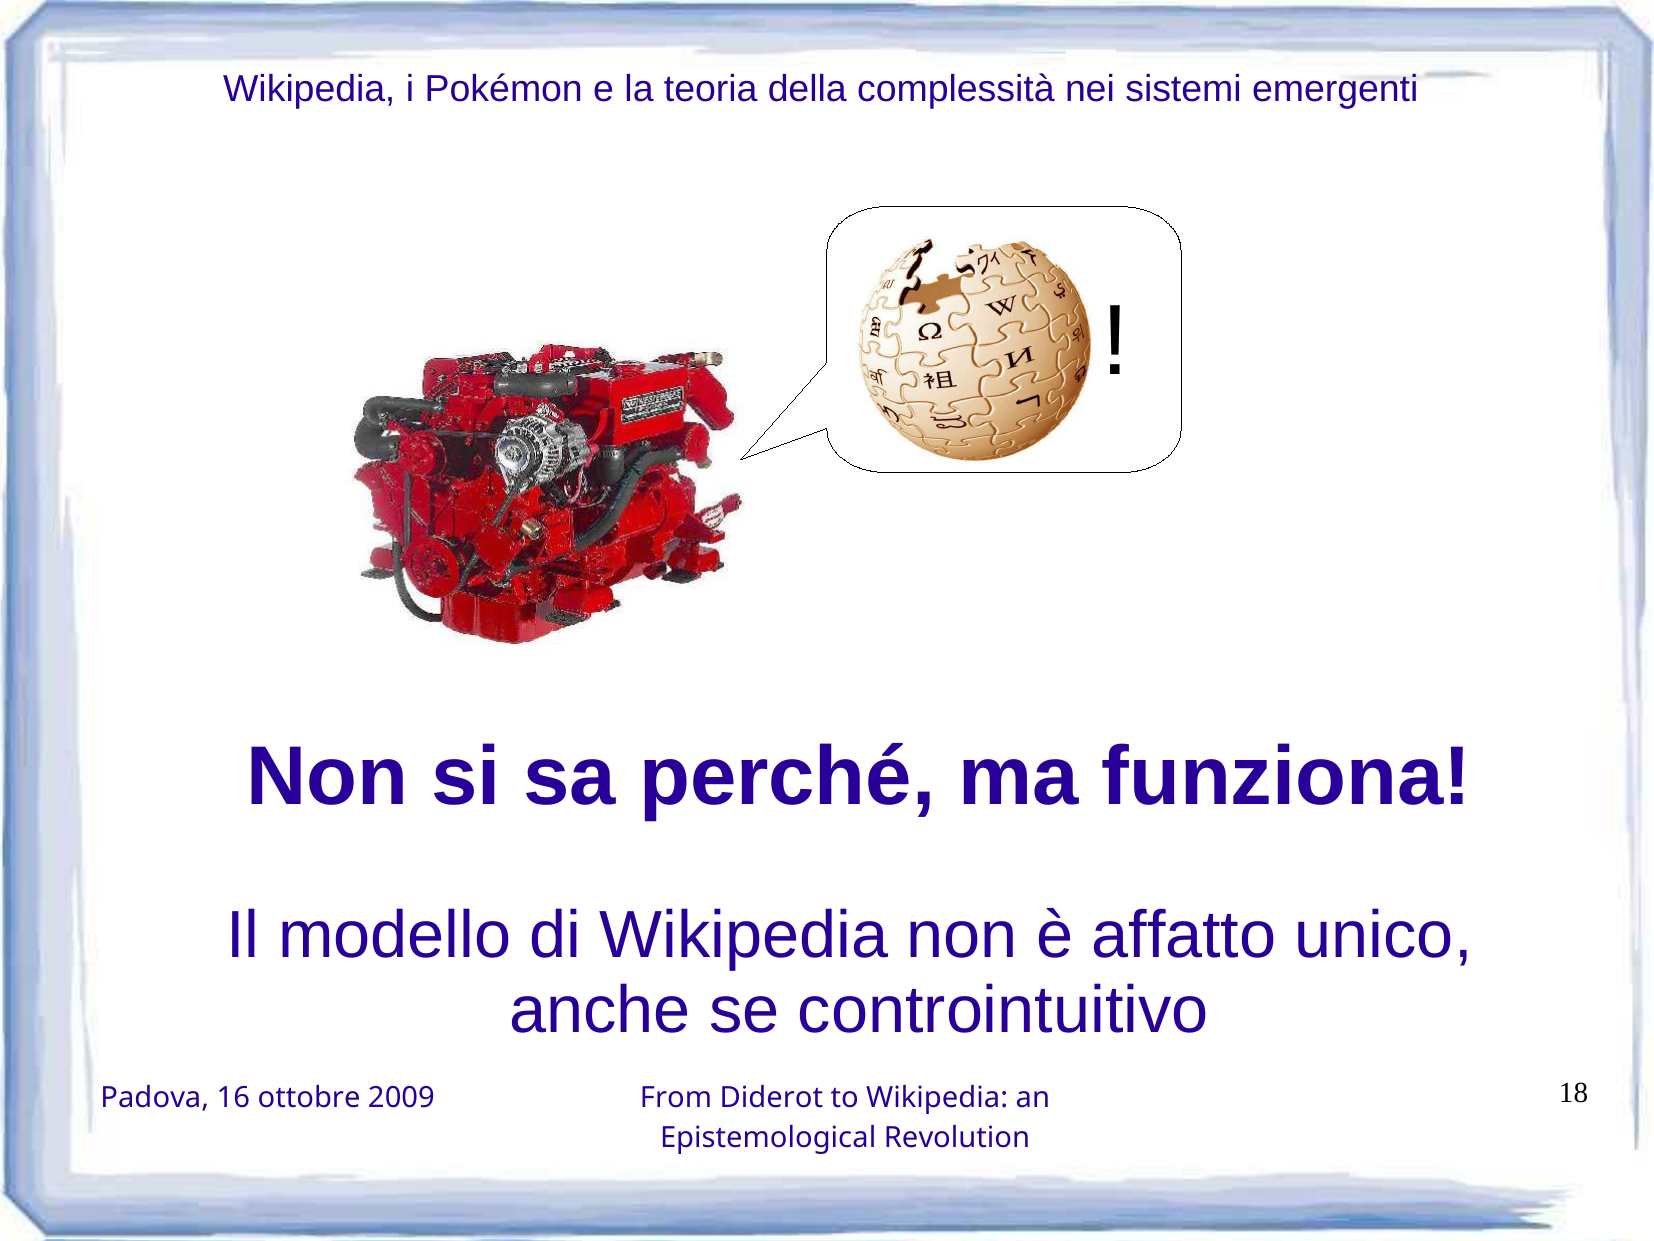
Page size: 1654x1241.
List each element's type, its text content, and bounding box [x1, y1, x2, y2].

subtitle Non si sa perché, ma funziona! Il modello di Wikipedia non è affatto unico, anche se controintuitivo [88, 282, 1595, 1047]
picture [0, 0, 1654, 1241]
text_box ! [740, 206, 1182, 473]
title Wikipedia, i Pokémon e la teoria della complessità nei sistemi emergenti [76, 59, 1565, 119]
